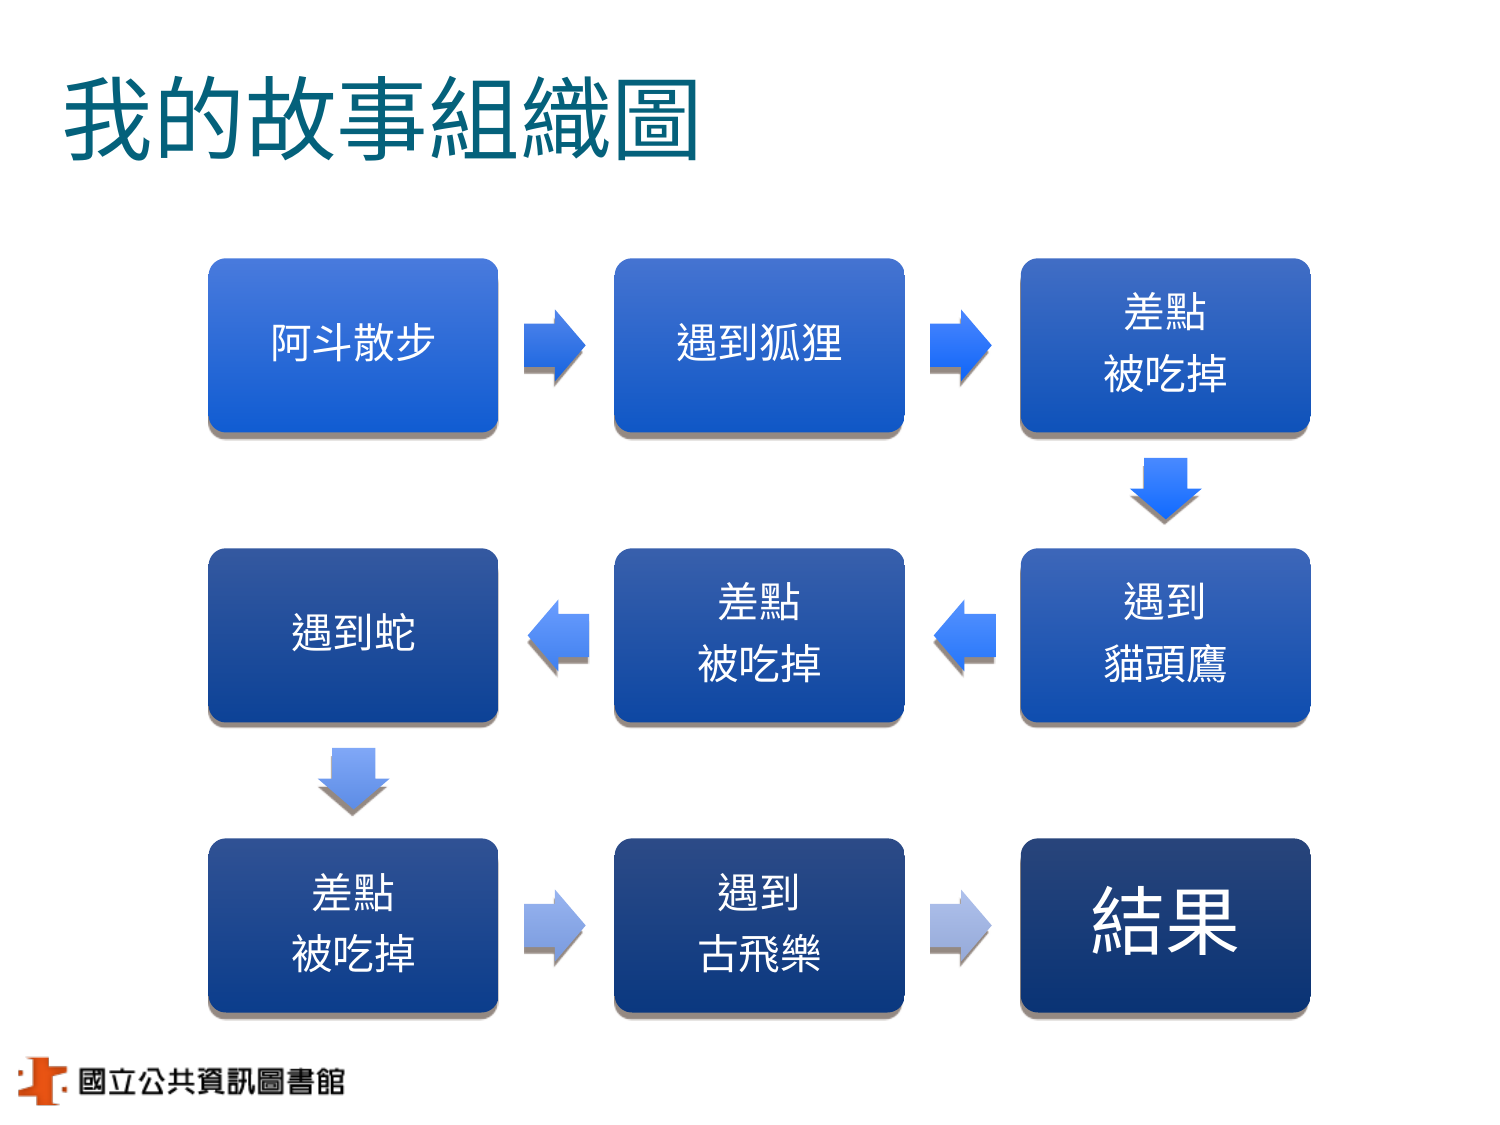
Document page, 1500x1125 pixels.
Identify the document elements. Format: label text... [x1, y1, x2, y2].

text_box 差點 被吃掉 [1020, 258, 1311, 433]
text_box [933, 599, 996, 672]
text_box 我的故事組織圖 [46, 35, 1385, 198]
text_box 差點 被吃掉 [614, 548, 905, 723]
text_box 遇到 古飛樂 [614, 838, 905, 1013]
text_box 遇到 貓頭鷹 [1020, 548, 1311, 723]
text_box [930, 309, 992, 382]
text_box [317, 747, 390, 810]
text_box 阿斗散步 [208, 258, 499, 433]
text_box 遇到蛇 [208, 548, 499, 723]
text_box [524, 309, 586, 382]
text_box [1129, 457, 1202, 520]
text_box 遇到狐狸 [614, 258, 905, 433]
text_box [930, 889, 992, 962]
text_box 結果 [1020, 838, 1311, 1013]
text_box [524, 889, 586, 962]
text_box 差點 被吃掉 [208, 838, 499, 1013]
text_box [527, 599, 590, 672]
